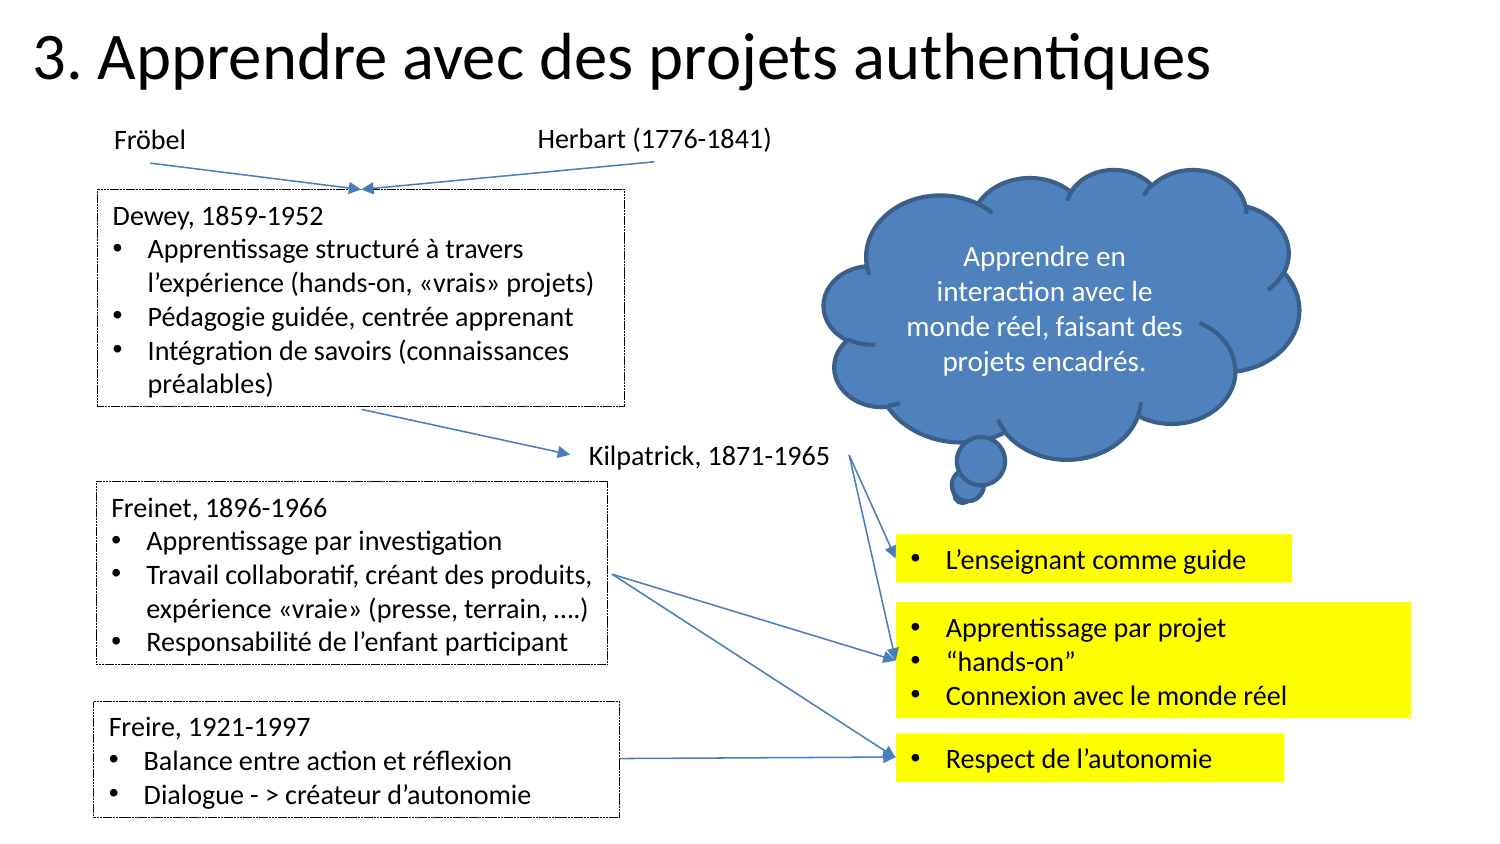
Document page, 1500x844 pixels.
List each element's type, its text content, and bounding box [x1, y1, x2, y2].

text_box Fröbel [99, 113, 201, 163]
text_box Respect de l’autonomie [895, 733, 1285, 783]
text_box Apprentissage par projet “hands-on” Connexion avec le monde réel [895, 602, 1412, 719]
text_box Apprendre en interaction avec le monde réel, faisant des projets encadrés. [823, 169, 1300, 504]
text_box Kilpatrick, 1871-1965 [574, 430, 846, 479]
text_box Freire, 1921-1997 Balance entre action et réflexion Dialogue - > créateur d’autonomie [93, 701, 620, 818]
text_box Herbart (1776-1841) [522, 112, 787, 162]
text_box Dewey, 1859-1952 Apprentissage structuré à travers l’expérience (hands-on, «vrais» projets) Pédagogie guidée, centrée apprenant Intégration de savoirs (connaissances préalables) [97, 189, 625, 407]
text_box L’enseignant comme guide [895, 534, 1292, 583]
title 3. Apprendre avec des projets authentiques [17, 5, 1483, 115]
text_box Freinet, 1896-1966 Apprentissage par investigation Travail collaboratif, créant des produits, expérience «vraie» (presse, terrain, ….) Responsabilité de l’enfant participant [96, 481, 608, 665]
